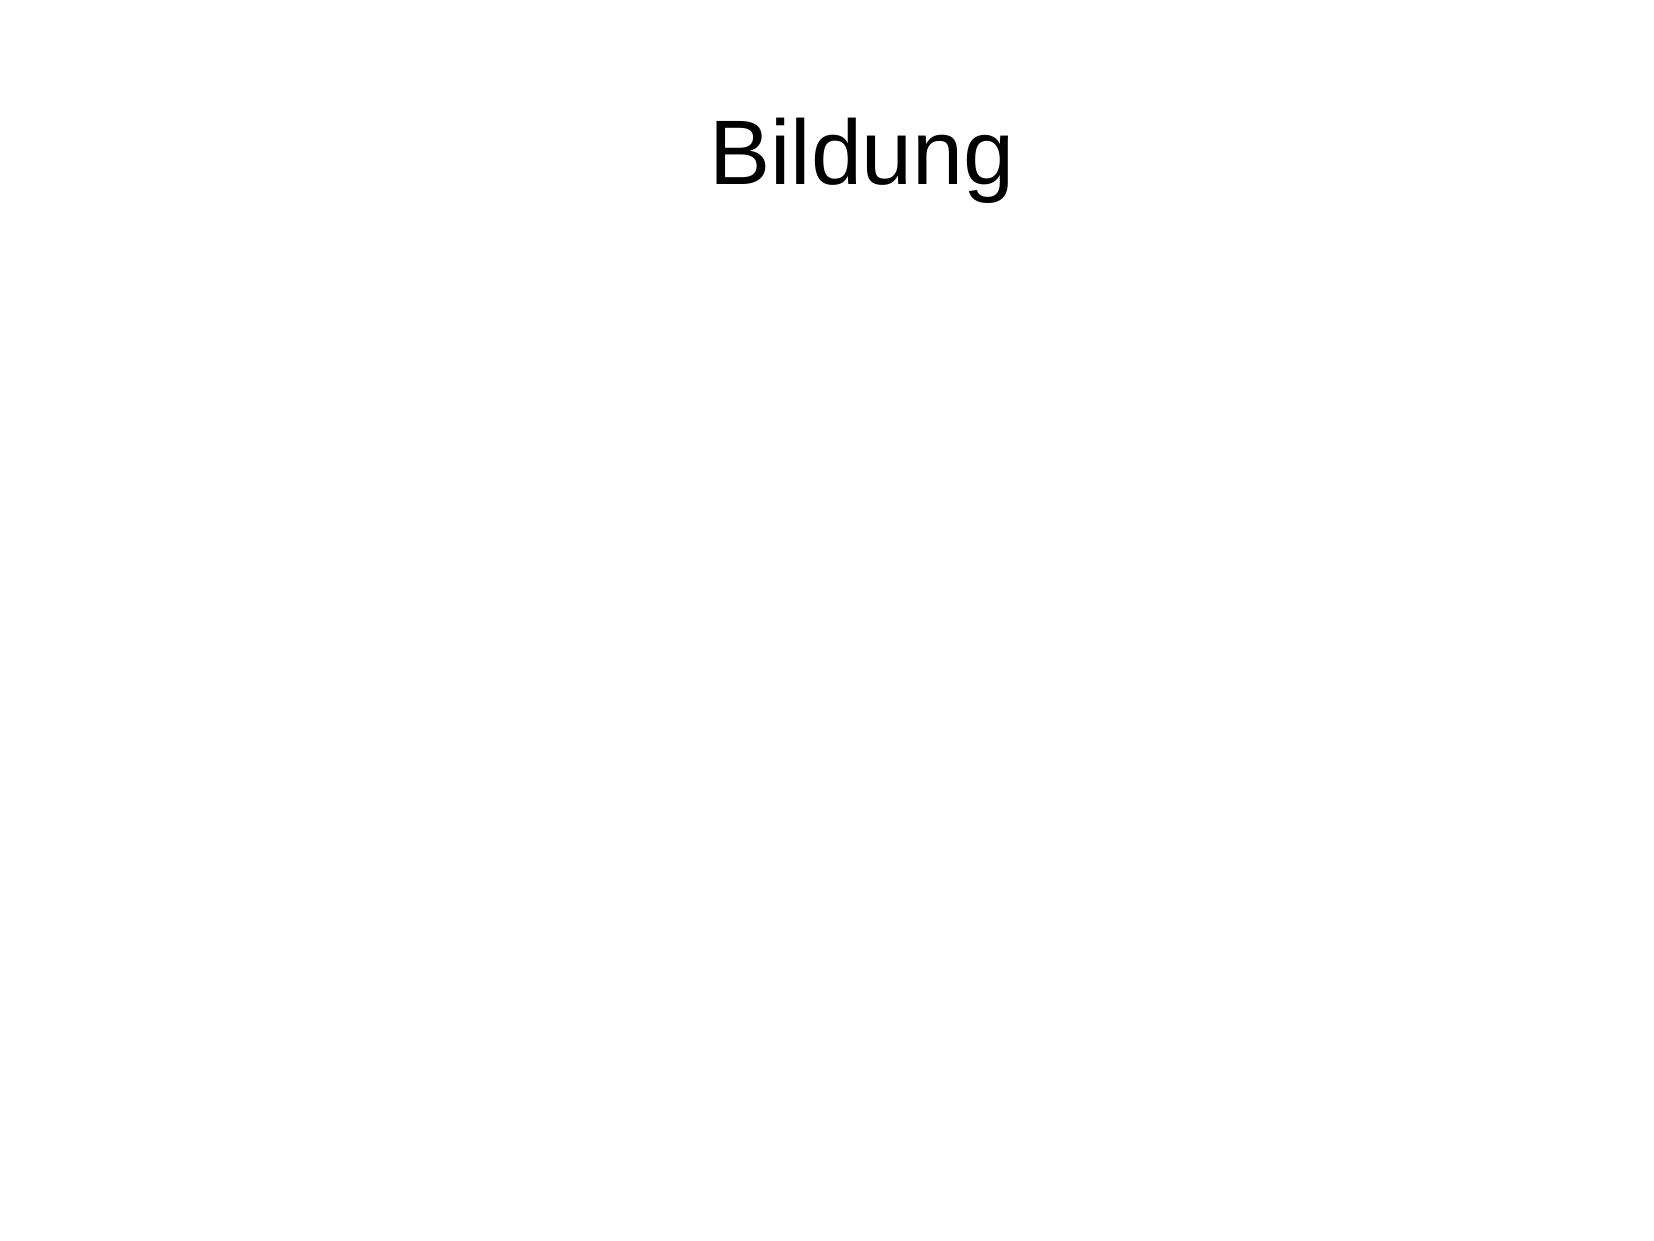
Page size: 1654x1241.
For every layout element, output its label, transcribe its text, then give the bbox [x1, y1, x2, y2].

title Bildung [82, 56, 1571, 250]
